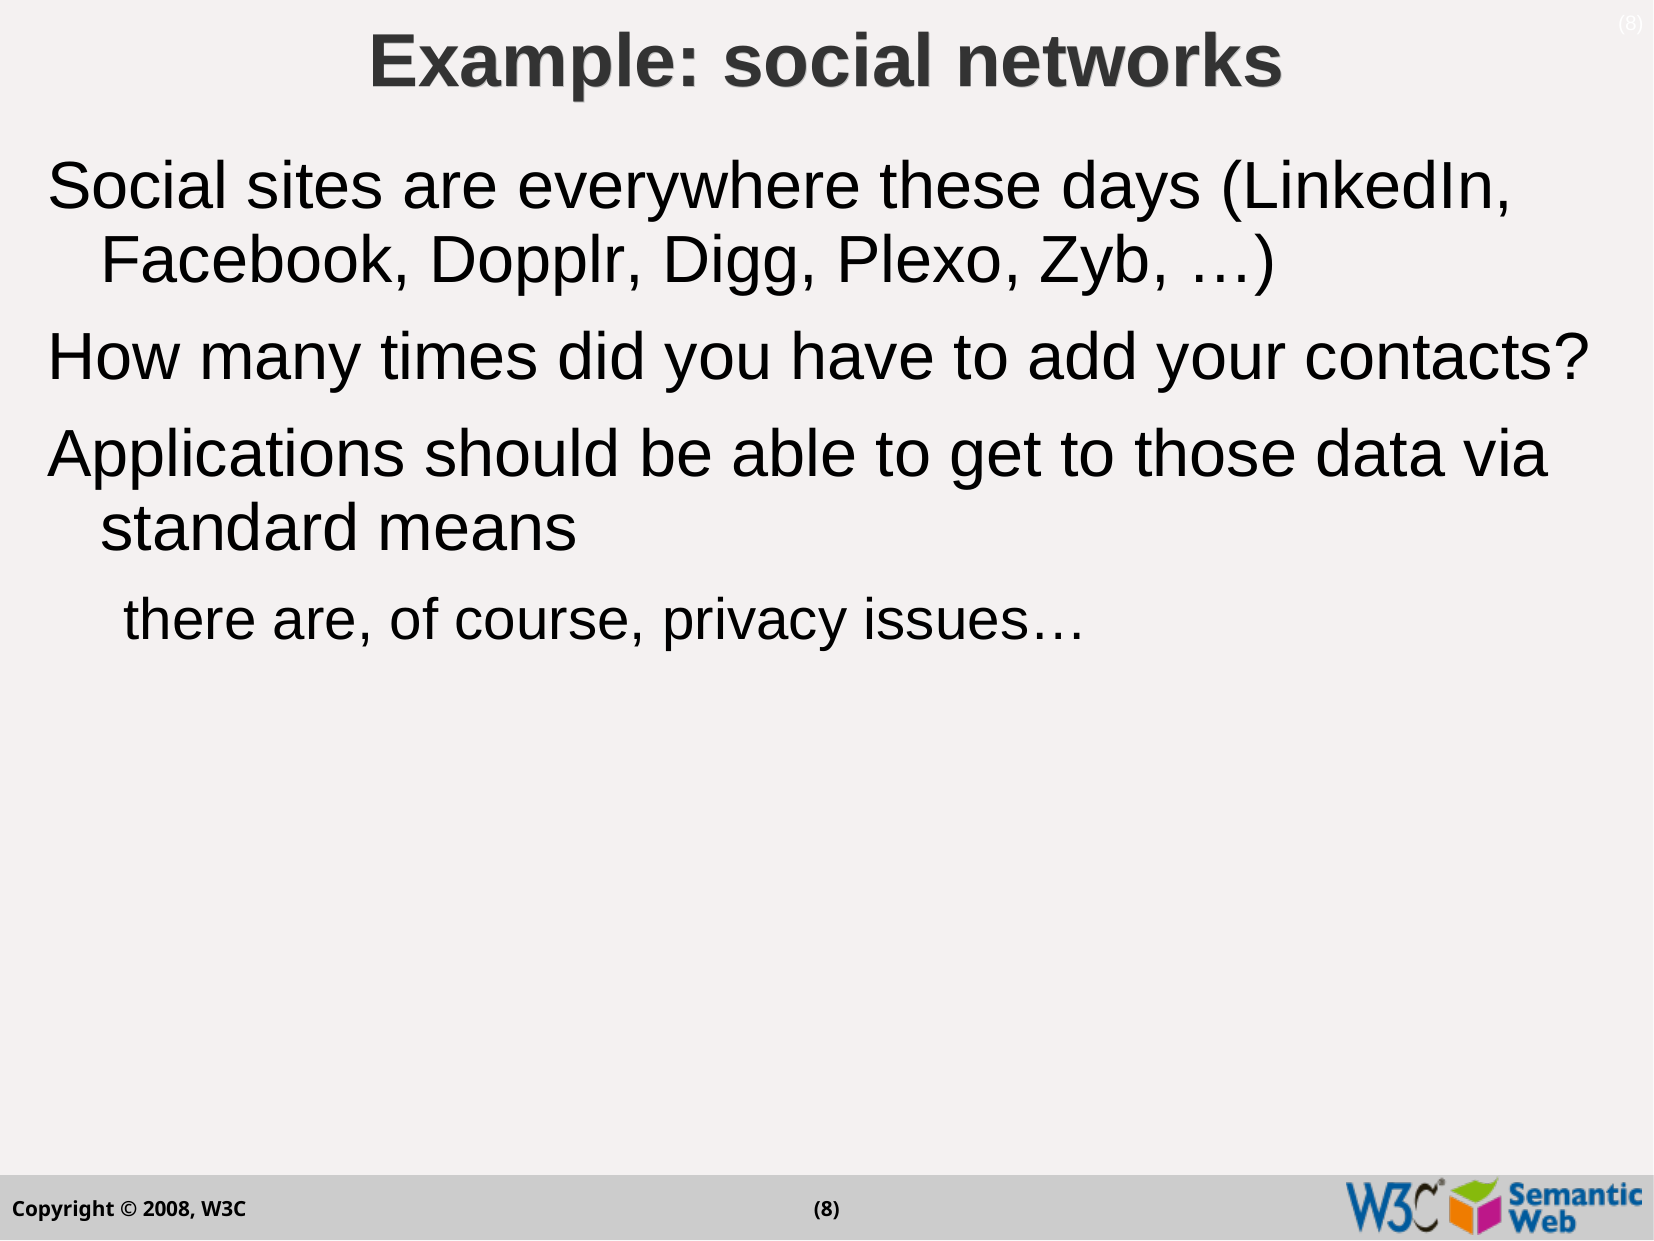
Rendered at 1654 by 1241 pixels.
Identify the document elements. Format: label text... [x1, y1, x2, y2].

list Social sites are everywhere these days (LinkedIn, Facebook, Dopplr, Digg, Plexo, Zyb, …) How many times did you have to add your contacts? Applications should be able to get to those data via standard means there are, of course, privacy issues… [29, 147, 1624, 1134]
title Example: social networks [0, 0, 1654, 119]
picture [1346, 1175, 1642, 1235]
